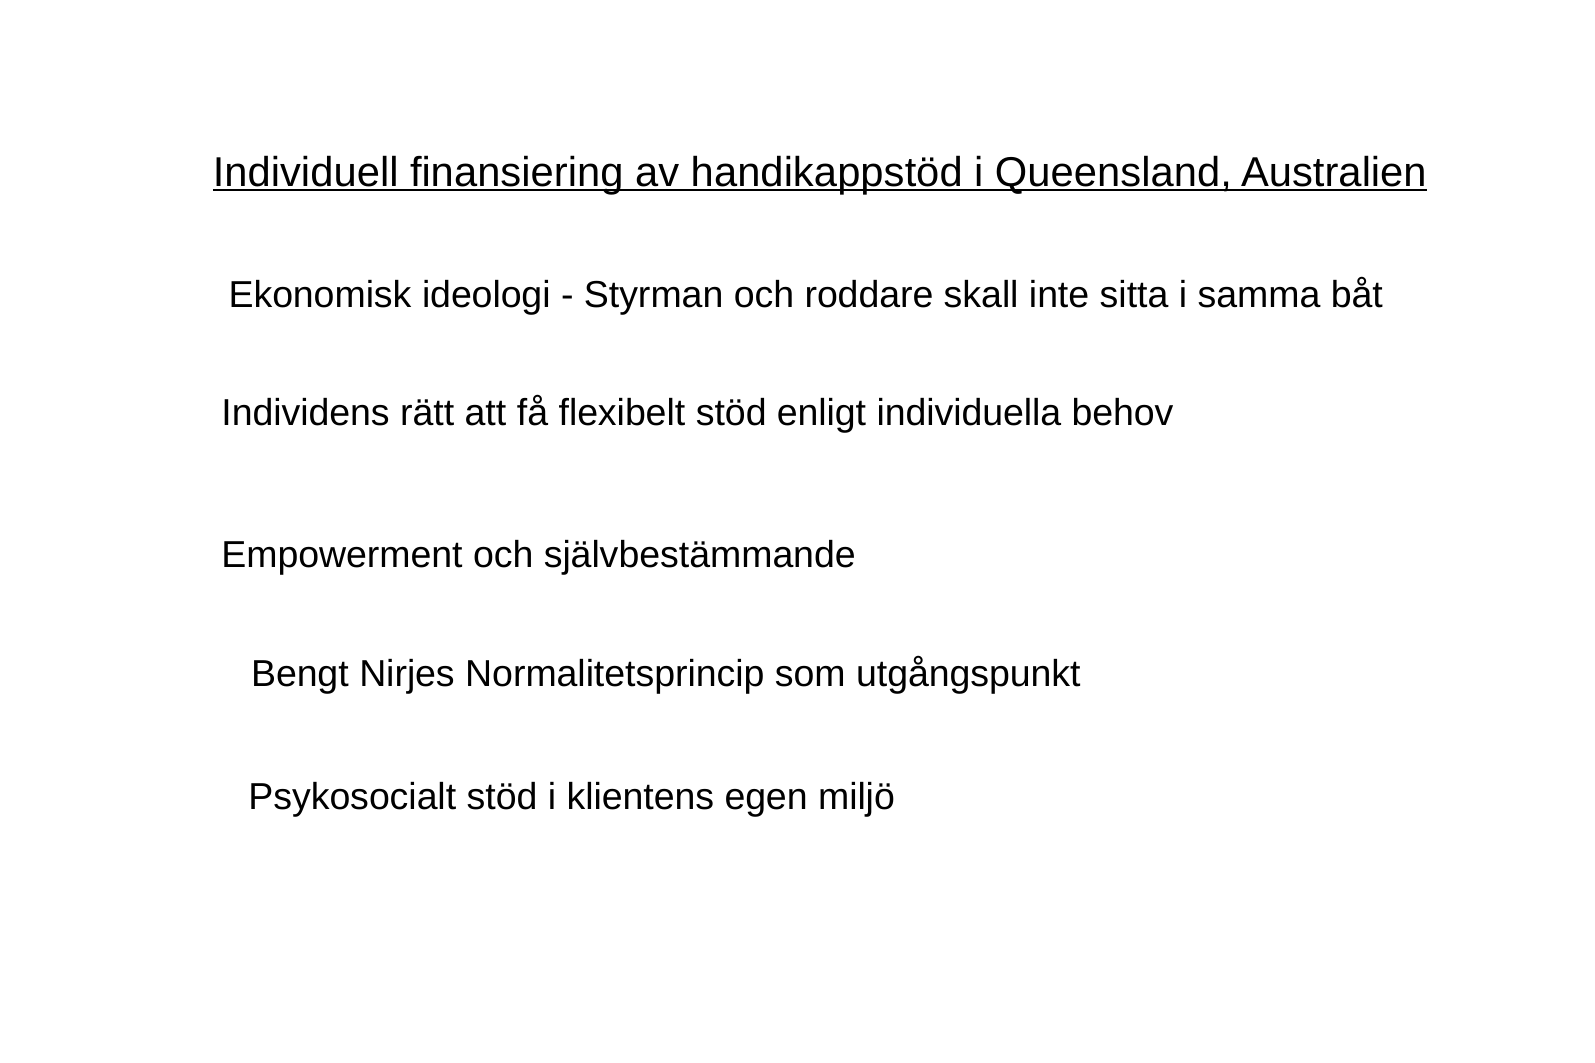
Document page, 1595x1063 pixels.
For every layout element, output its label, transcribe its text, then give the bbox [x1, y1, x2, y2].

text_box Individens rätt att få flexibelt stöd enligt individuella behov [206, 383, 1189, 441]
text_box Individuell finansiering av handikappstöd i Queensland, Australien [177, 141, 1442, 203]
text_box Bengt Nirjes Normalitetsprincip som utgångspunkt [236, 645, 1096, 703]
text_box Ekonomisk ideologi - Styrman och roddare skall inte sitta i samma båt [203, 265, 1398, 323]
text_box Psykosocialt stöd i klientens egen miljö [233, 767, 910, 825]
text_box Empowerment och självbestämmande [206, 525, 870, 583]
